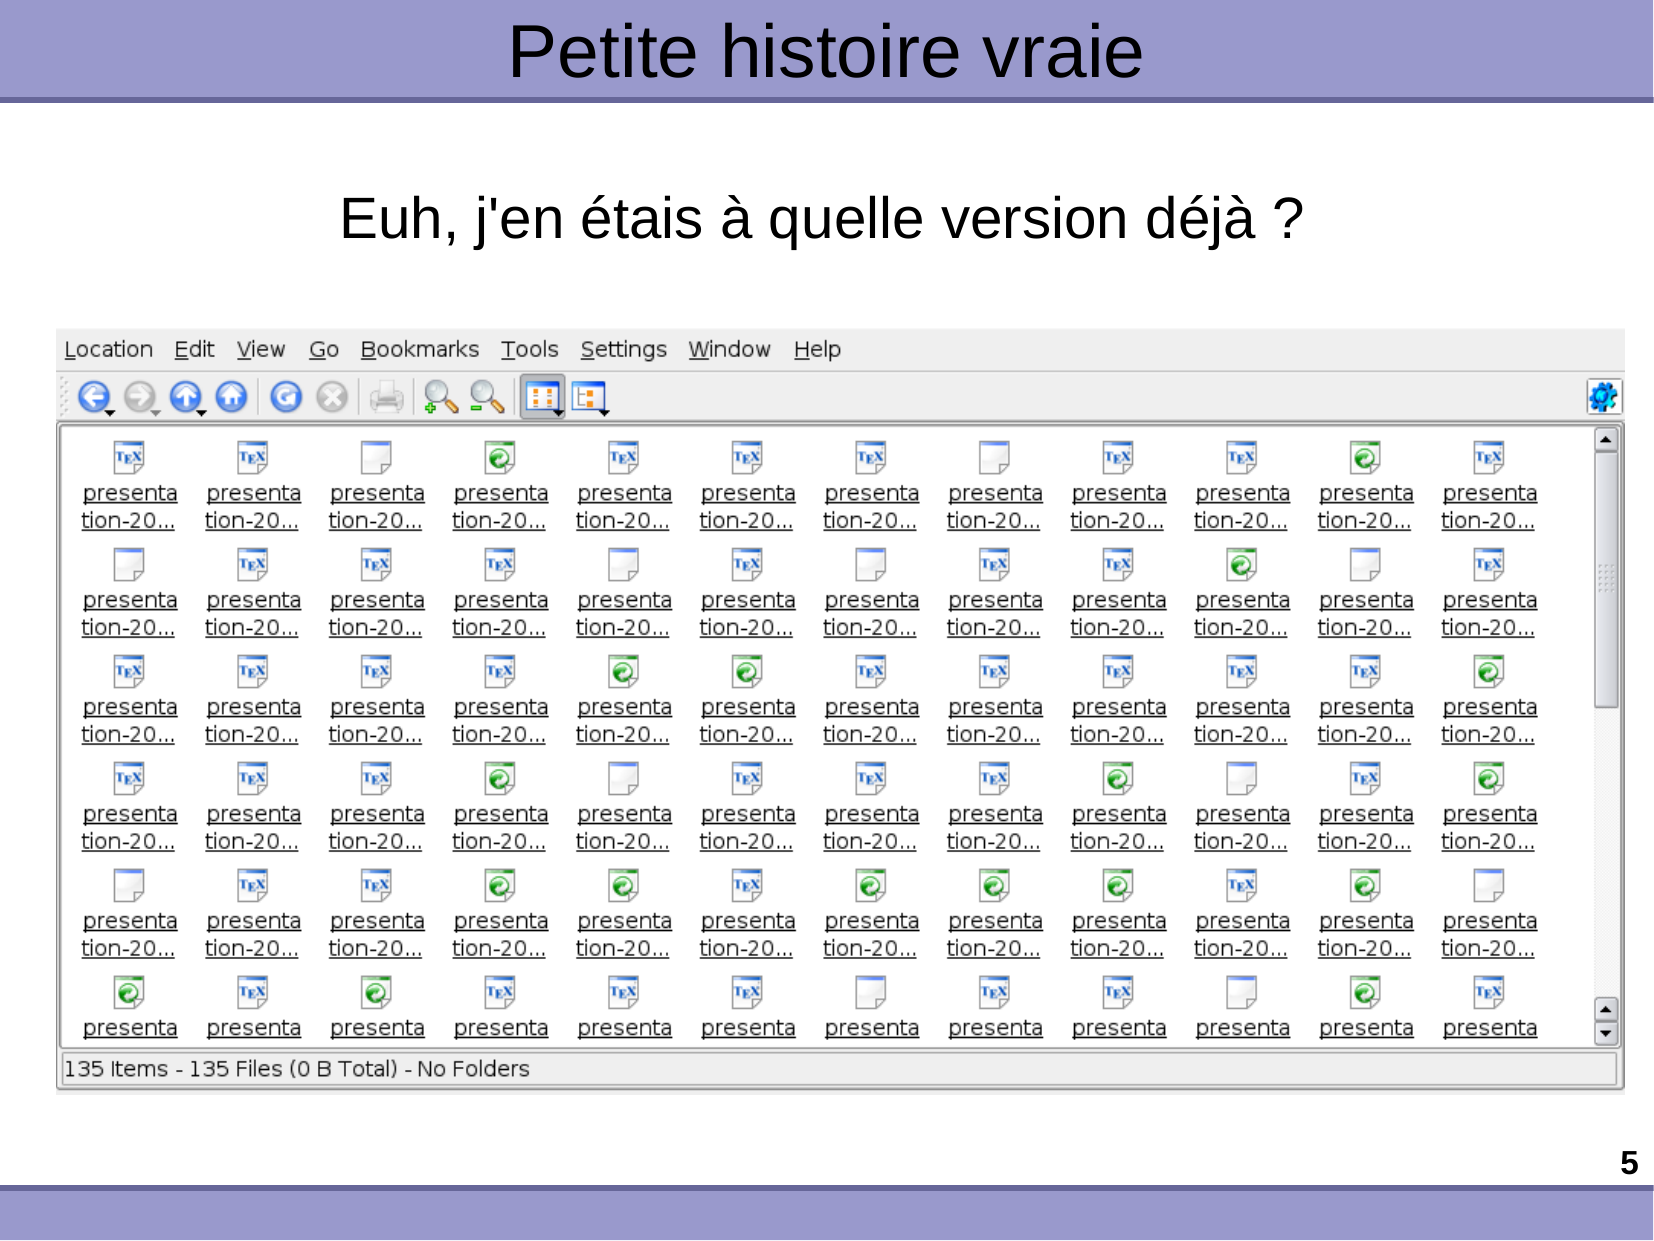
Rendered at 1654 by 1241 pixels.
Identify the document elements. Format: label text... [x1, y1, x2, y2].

picture [56, 328, 1625, 1095]
text_box Euh, j'en étais à quelle version déjà ? [28, 185, 1618, 259]
title Petite histoire vraie [0, 4, 1654, 98]
